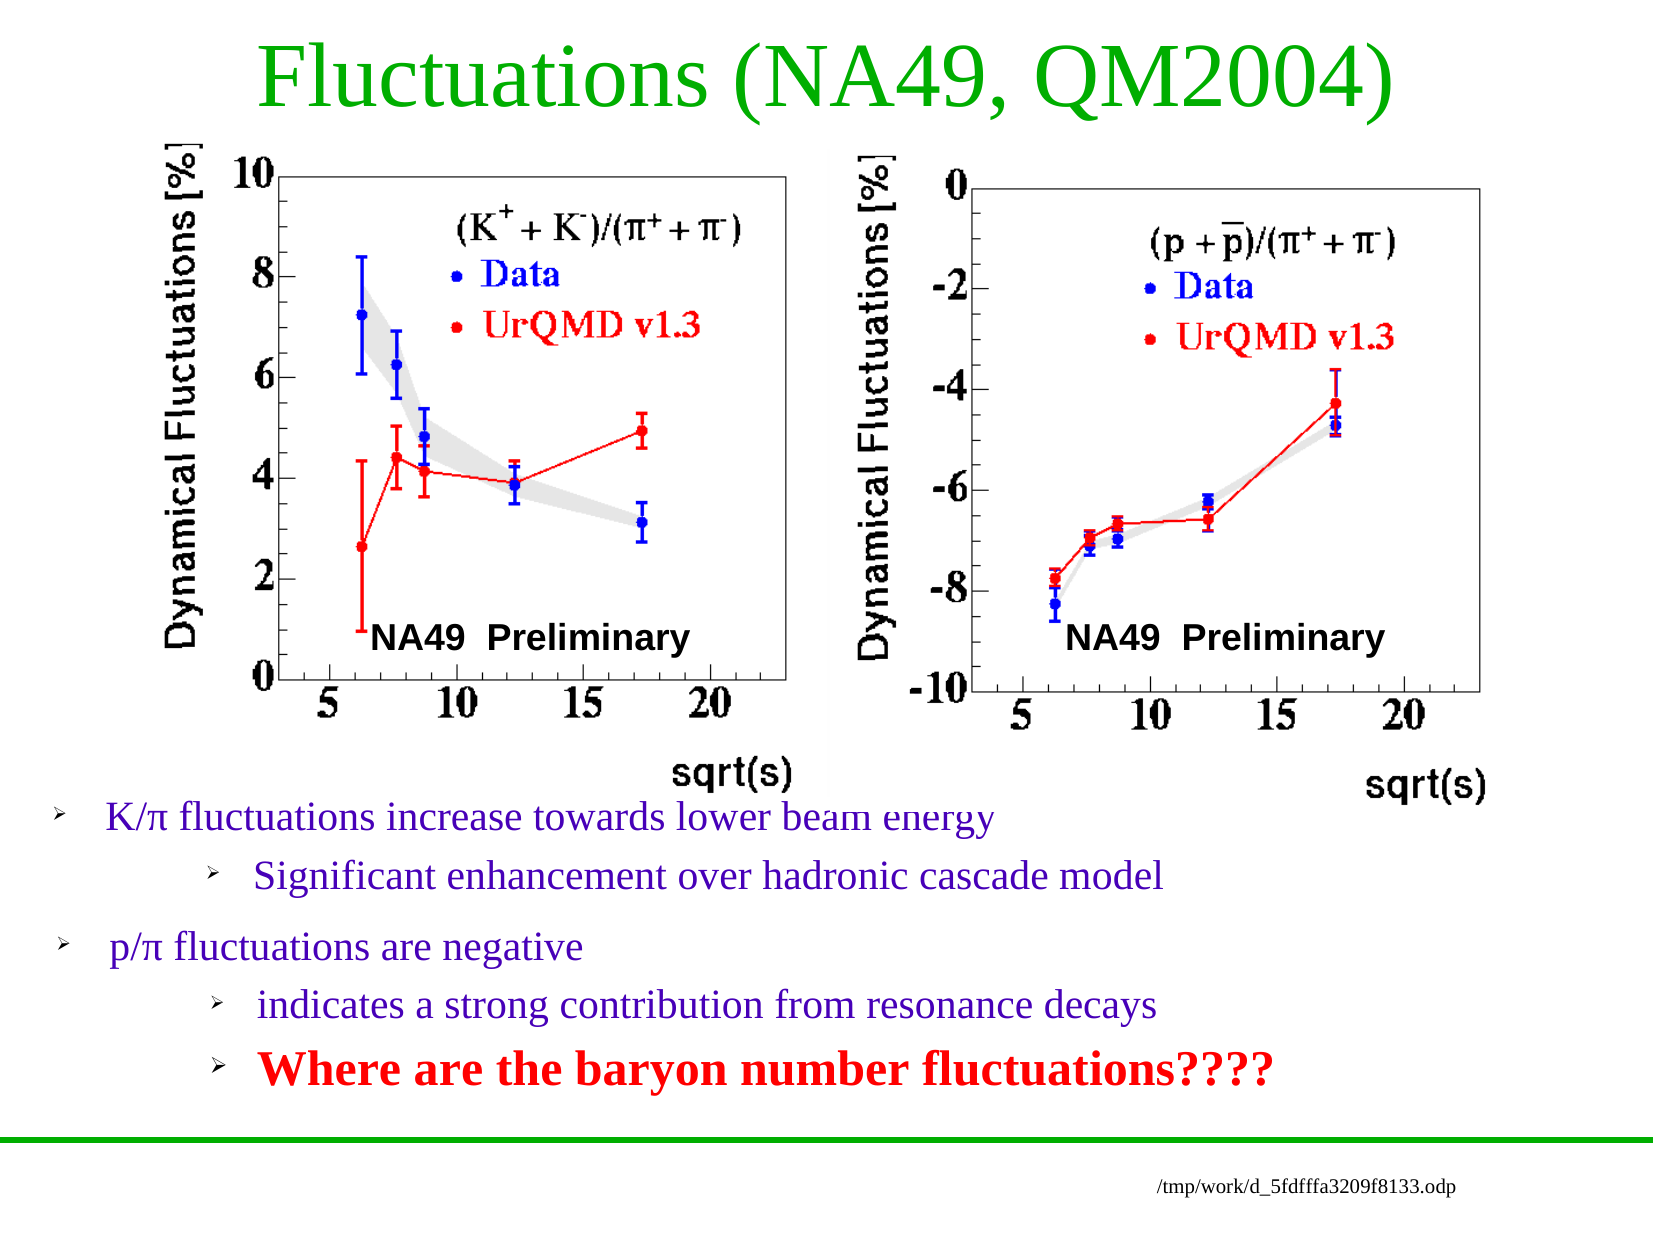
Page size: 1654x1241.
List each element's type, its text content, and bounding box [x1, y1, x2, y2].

title Fluctuations (NA49, QM2004) [234, 0, 1420, 152]
text_box NA49 Preliminary [956, 606, 1495, 670]
text_box NA49 Preliminary [261, 606, 800, 670]
list p/π fluctuations are negative indicates a strong contribution from resonance decays Where are the baryon number fluctuations???? [5, 915, 1300, 1110]
list K/π fluctuations increase towards lower beam energy Significant enhancement over hadronic cascade model [2, 785, 1296, 926]
picture [137, 137, 1521, 812]
